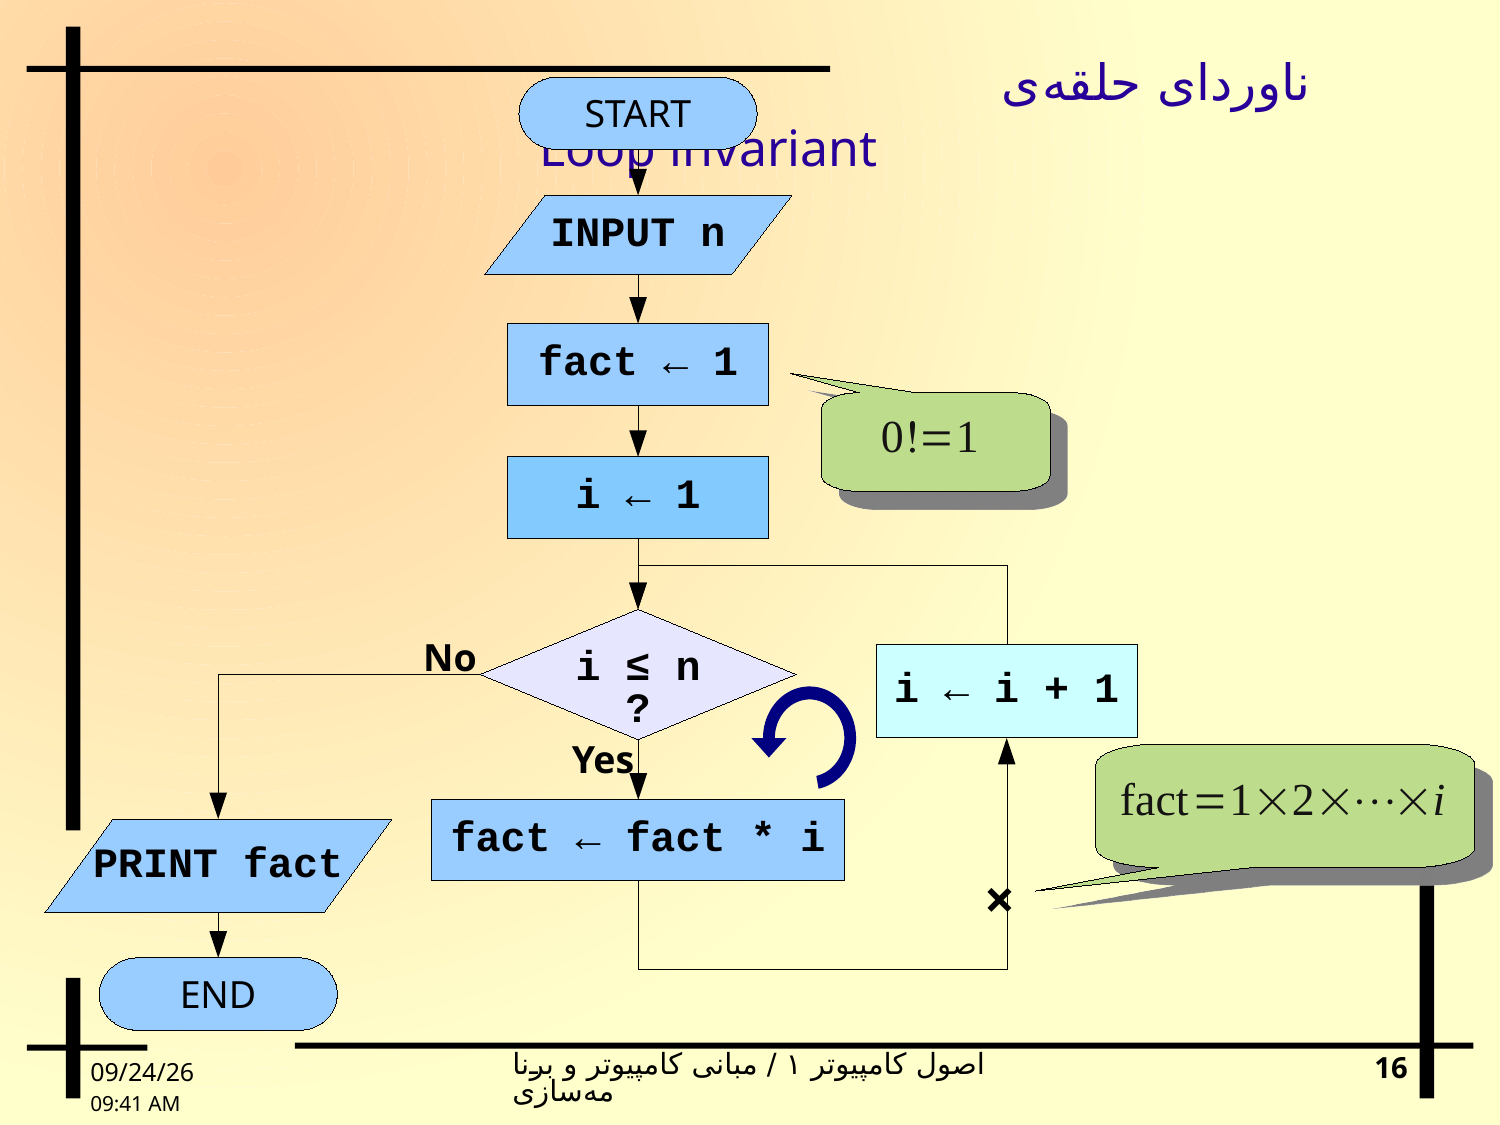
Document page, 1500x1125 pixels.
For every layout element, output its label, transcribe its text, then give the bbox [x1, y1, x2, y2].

text_box No [408, 623, 485, 682]
text_box [790, 373, 1051, 492]
text_box i ← 1 [507, 456, 769, 539]
text_box END [99, 957, 338, 1031]
text_box fact ← fact * i [431, 799, 845, 881]
chart [874, 411, 985, 463]
text_box [1046, 744, 1475, 890]
text_box i ≤ n ? [480, 609, 797, 740]
text_box INPUT n [484, 195, 792, 275]
text_box [751, 686, 857, 789]
text_box × [970, 853, 1046, 932]
text_box PRINT fact [44, 819, 392, 913]
text_box Yes [557, 726, 644, 785]
text_box fact ← 1 [507, 323, 769, 406]
text_box i ← i + 1 [876, 644, 1138, 738]
text_box START [518, 77, 758, 150]
chart [1113, 774, 1452, 826]
title ناوردای حلقه‌ی Loop invariant [68, 57, 1350, 178]
